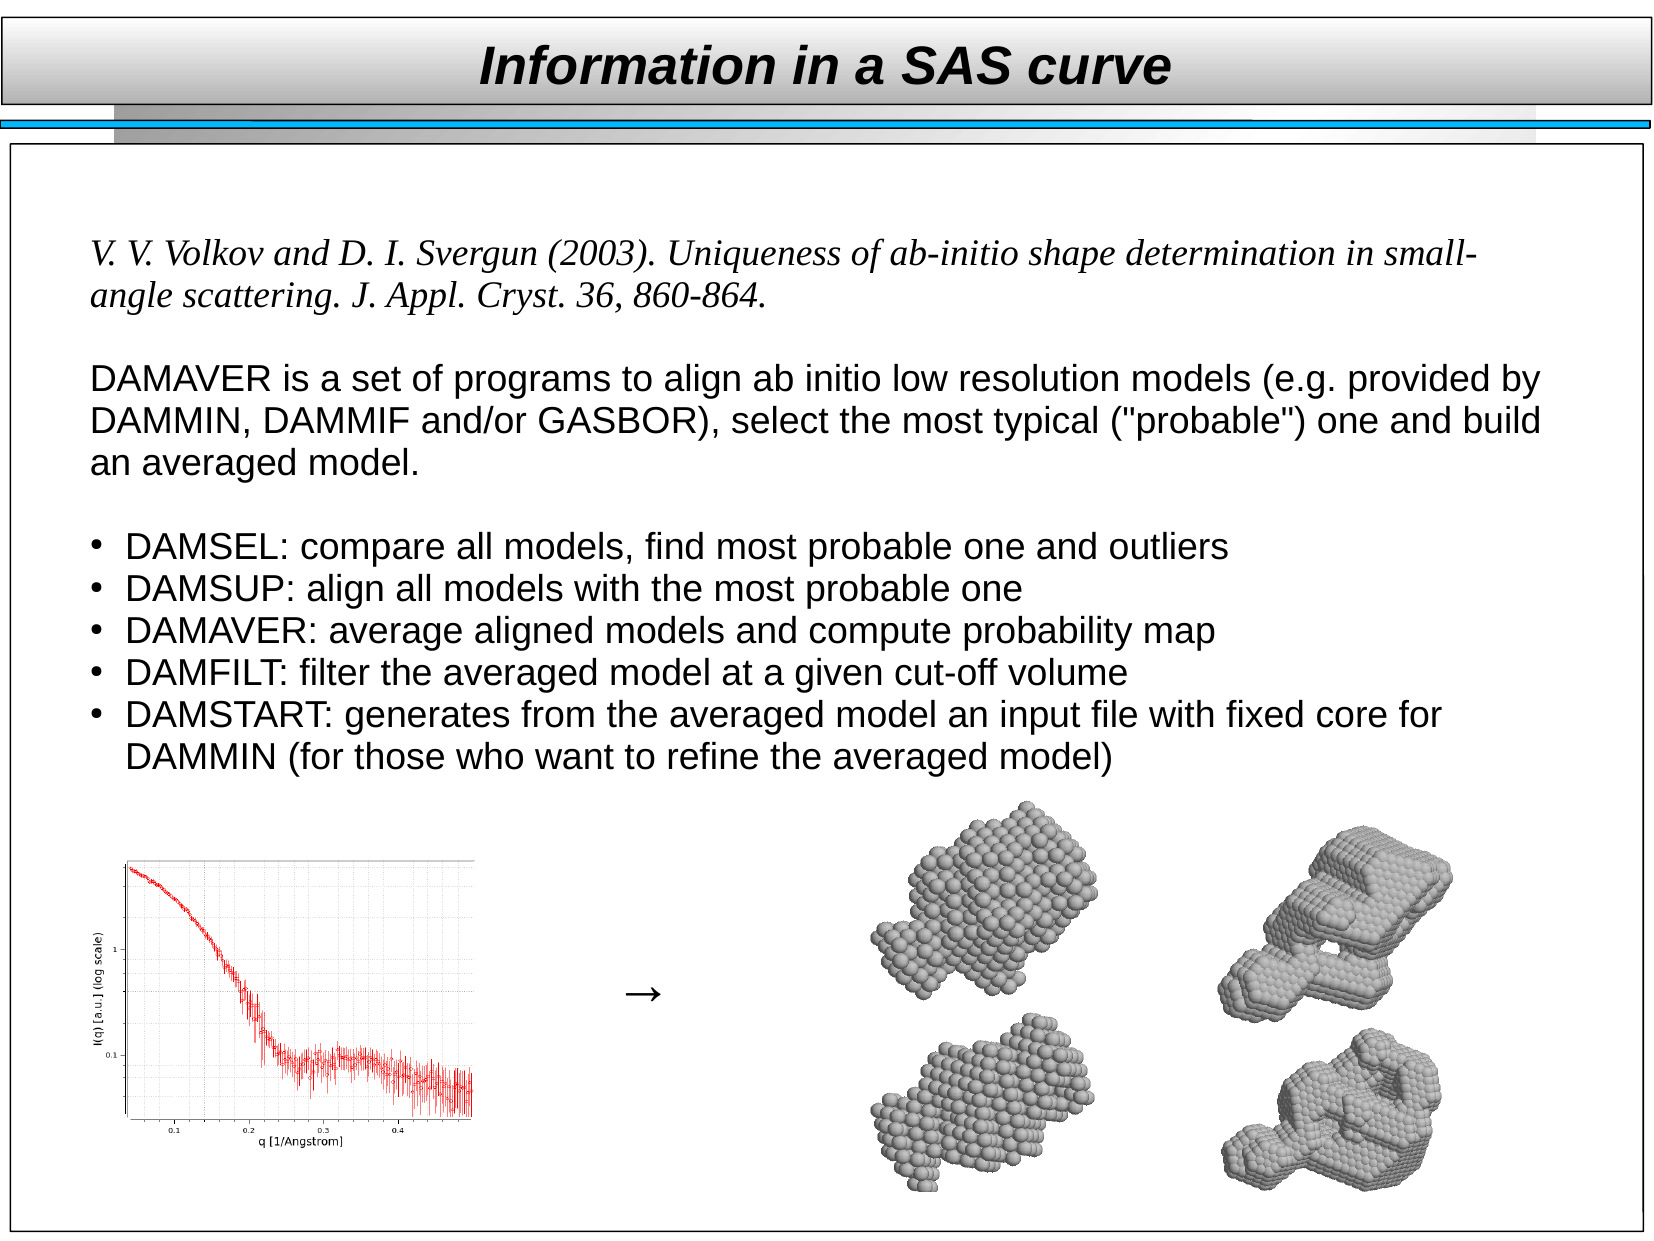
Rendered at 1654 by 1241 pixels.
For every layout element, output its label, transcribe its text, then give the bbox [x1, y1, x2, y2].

picture [860, 798, 1105, 1192]
picture [89, 856, 481, 1151]
text_box → [600, 945, 699, 1025]
text_box [0, 120, 1651, 129]
text_box Information in a SAS curve [1, 17, 1652, 105]
picture [1200, 809, 1471, 1218]
text_box V. V. Volkov and D. I. Svergun (2003). Uniqueness of ab-initio shape determination in small-angle scattering. J. Appl. Cryst. 36, 860-864. DAMAVER is a set of programs to align ab initio low resolution models (e.g. provided by DAMMIN, DAMMIF and/or GASBOR), select the most typical ("probable") one and build an averaged model. DAMSEL: compare all models, find most probable one and outliers DAMSUP: align all models with the most probable one DAMAVER: average aligned models and compute probability map DAMFILT: filter the averaged model at a given cut-off volume DAMSTART: generates from the averaged model an input file with fixed core for DAMMIN (for those who want to refine the averaged model) [75, 225, 1561, 1126]
